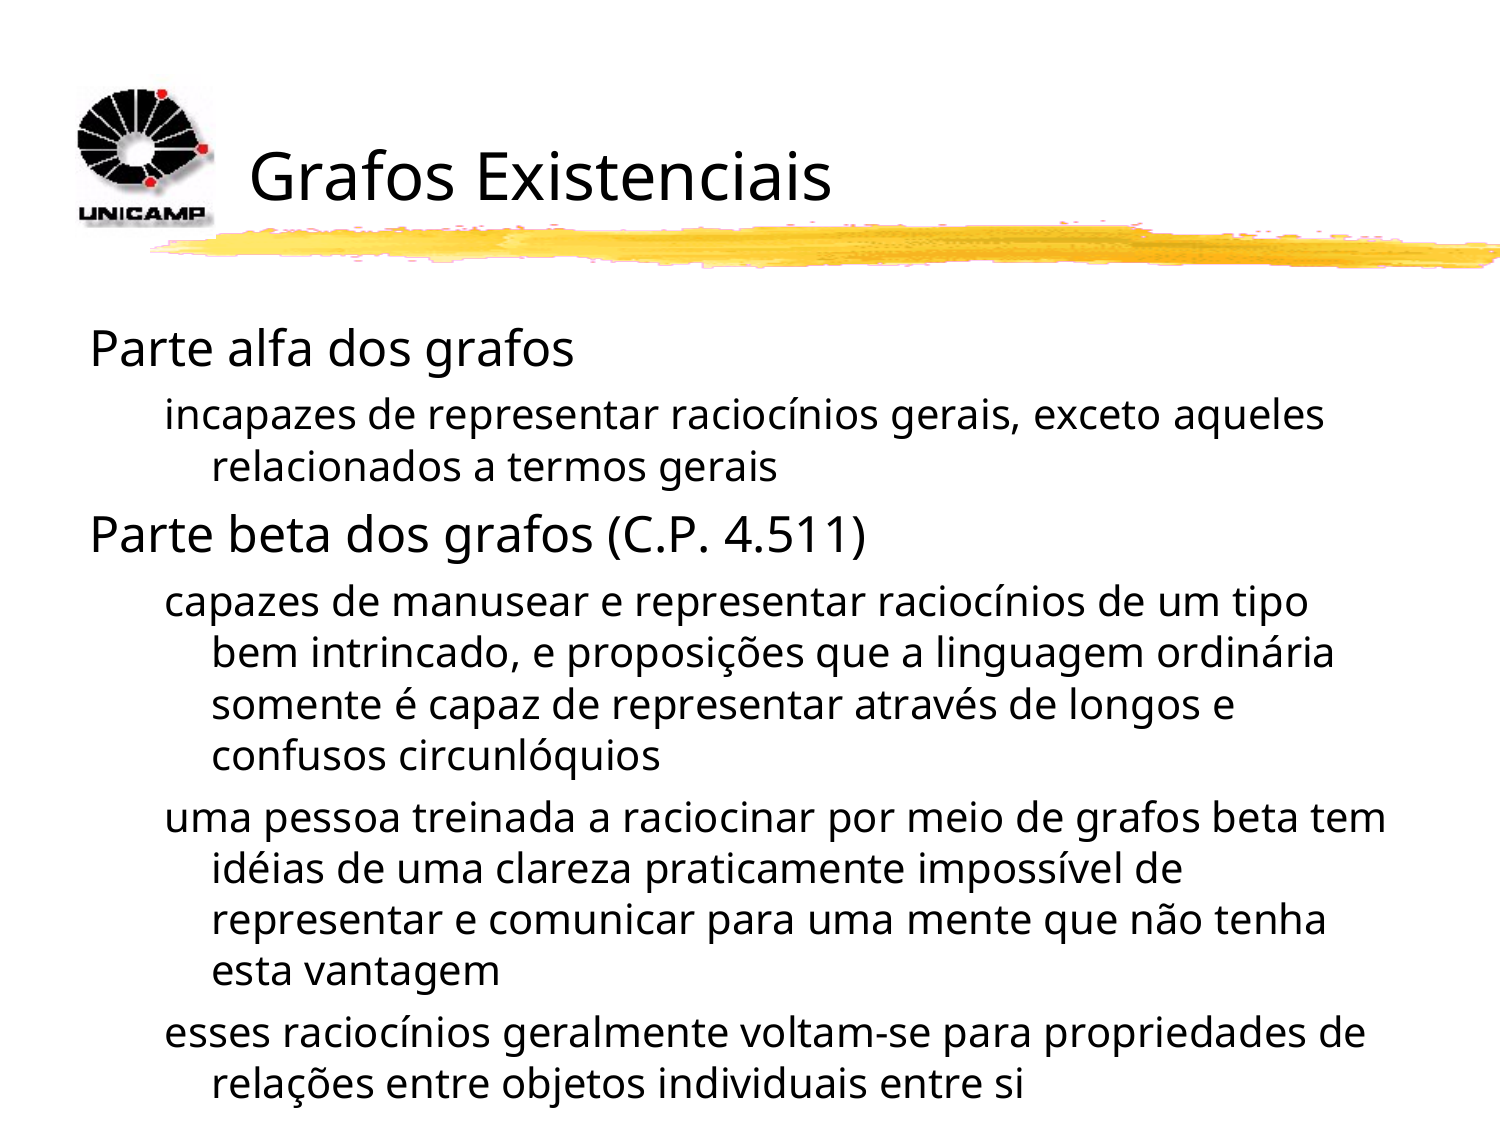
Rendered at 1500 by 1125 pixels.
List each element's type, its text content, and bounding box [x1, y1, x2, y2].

list Parte alfa dos grafos incapazes de representar raciocínios gerais, exceto aqueles relacionados a termos gerais Parte beta dos grafos (C.P. 4.511) capazes de manusear e representar raciocínios de um tipo bem intrincado, e proposições que a linguagem ordinária somente é capaz de representar através de longos e confusos circunlóquios uma pessoa treinada a raciocinar por meio de grafos beta tem idéias de uma clareza praticamente impossível de representar e comunicar para uma mente que não tenha esta vantagem esses raciocínios geralmente voltam-se para propriedades de relações entre objetos individuais entre si [74, 309, 1417, 994]
title Grafos Existenciais [233, 37, 1434, 225]
picture [75, 74, 1500, 279]
